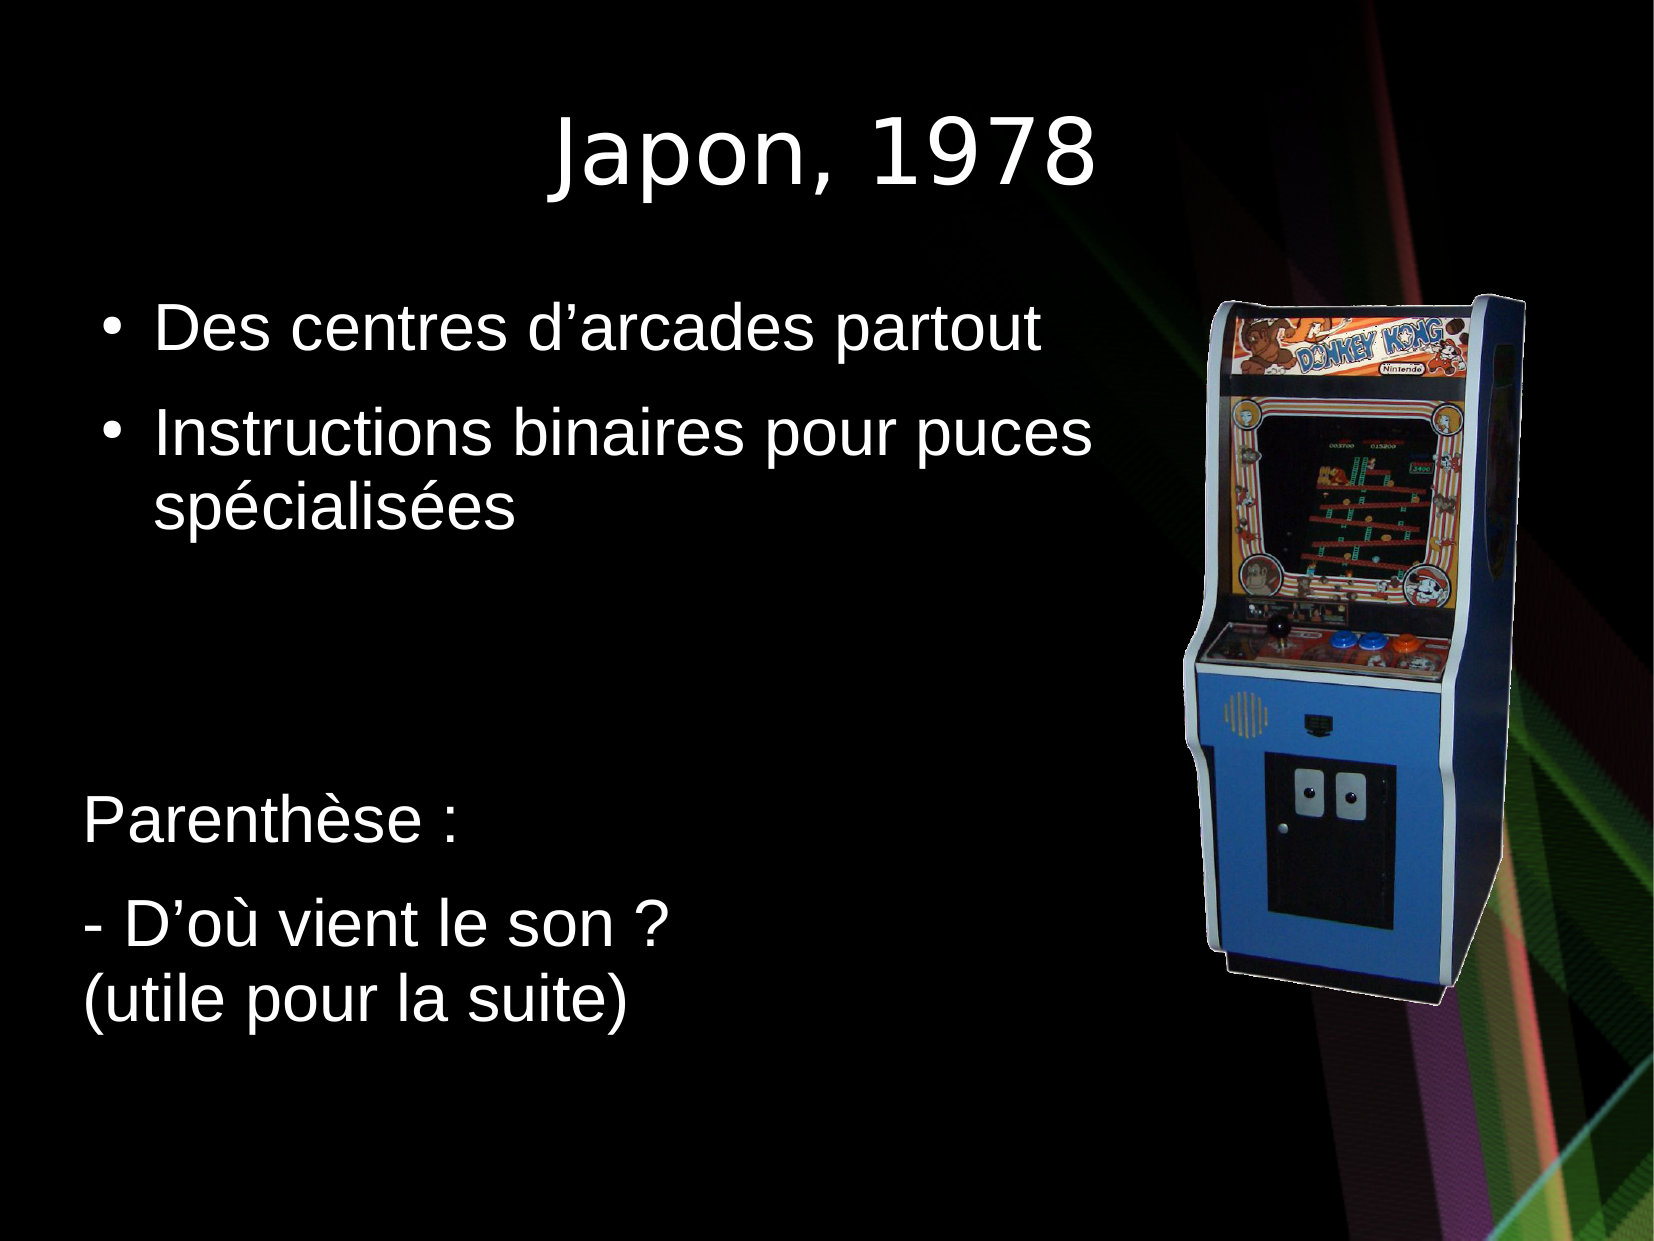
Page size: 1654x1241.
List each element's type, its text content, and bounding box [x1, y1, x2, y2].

title Japon, 1978 [82, 49, 1571, 257]
list Des centres d’arcades partout Instructions binaires pour puces spécialisées Parenthèse : - D’où vient le son ? (utile pour la suite) [82, 290, 1146, 1158]
picture [0, 0, 1654, 1241]
